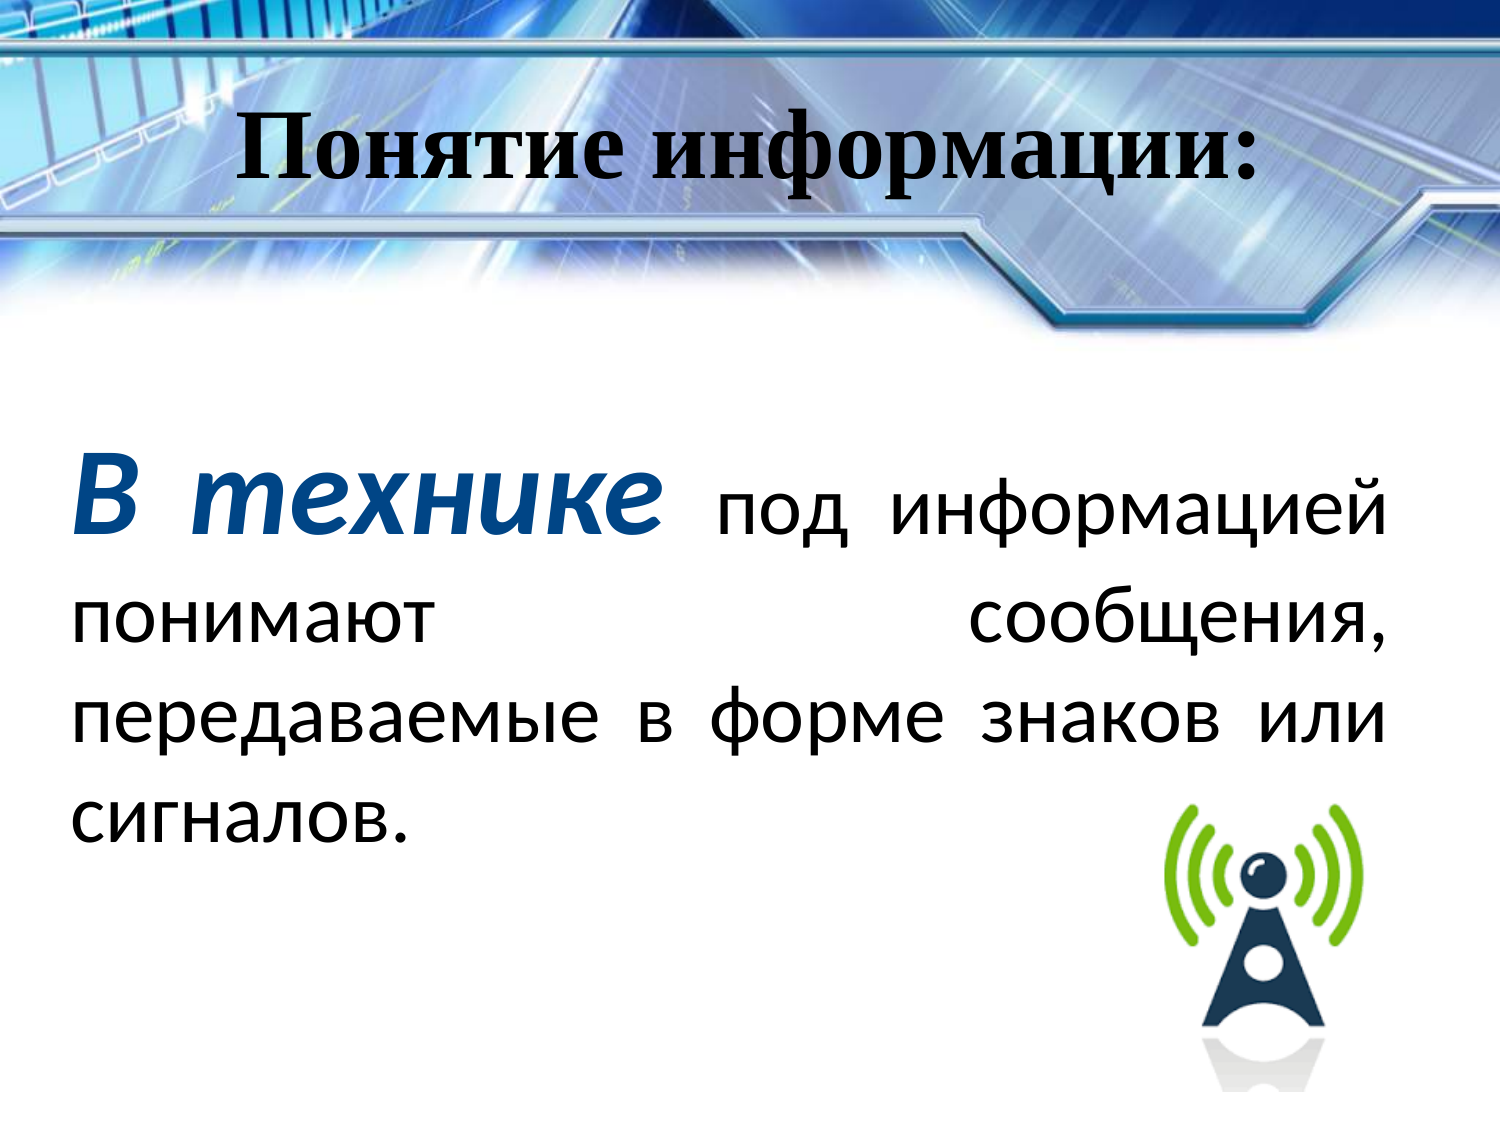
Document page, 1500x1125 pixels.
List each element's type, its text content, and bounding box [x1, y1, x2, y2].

list В технике под информацией понимают сообщения, передаваемые в форме знаков или сигналов. [55, 401, 1406, 1040]
title Понятие информации: [75, 45, 1426, 233]
picture [0, 0, 1500, 1125]
